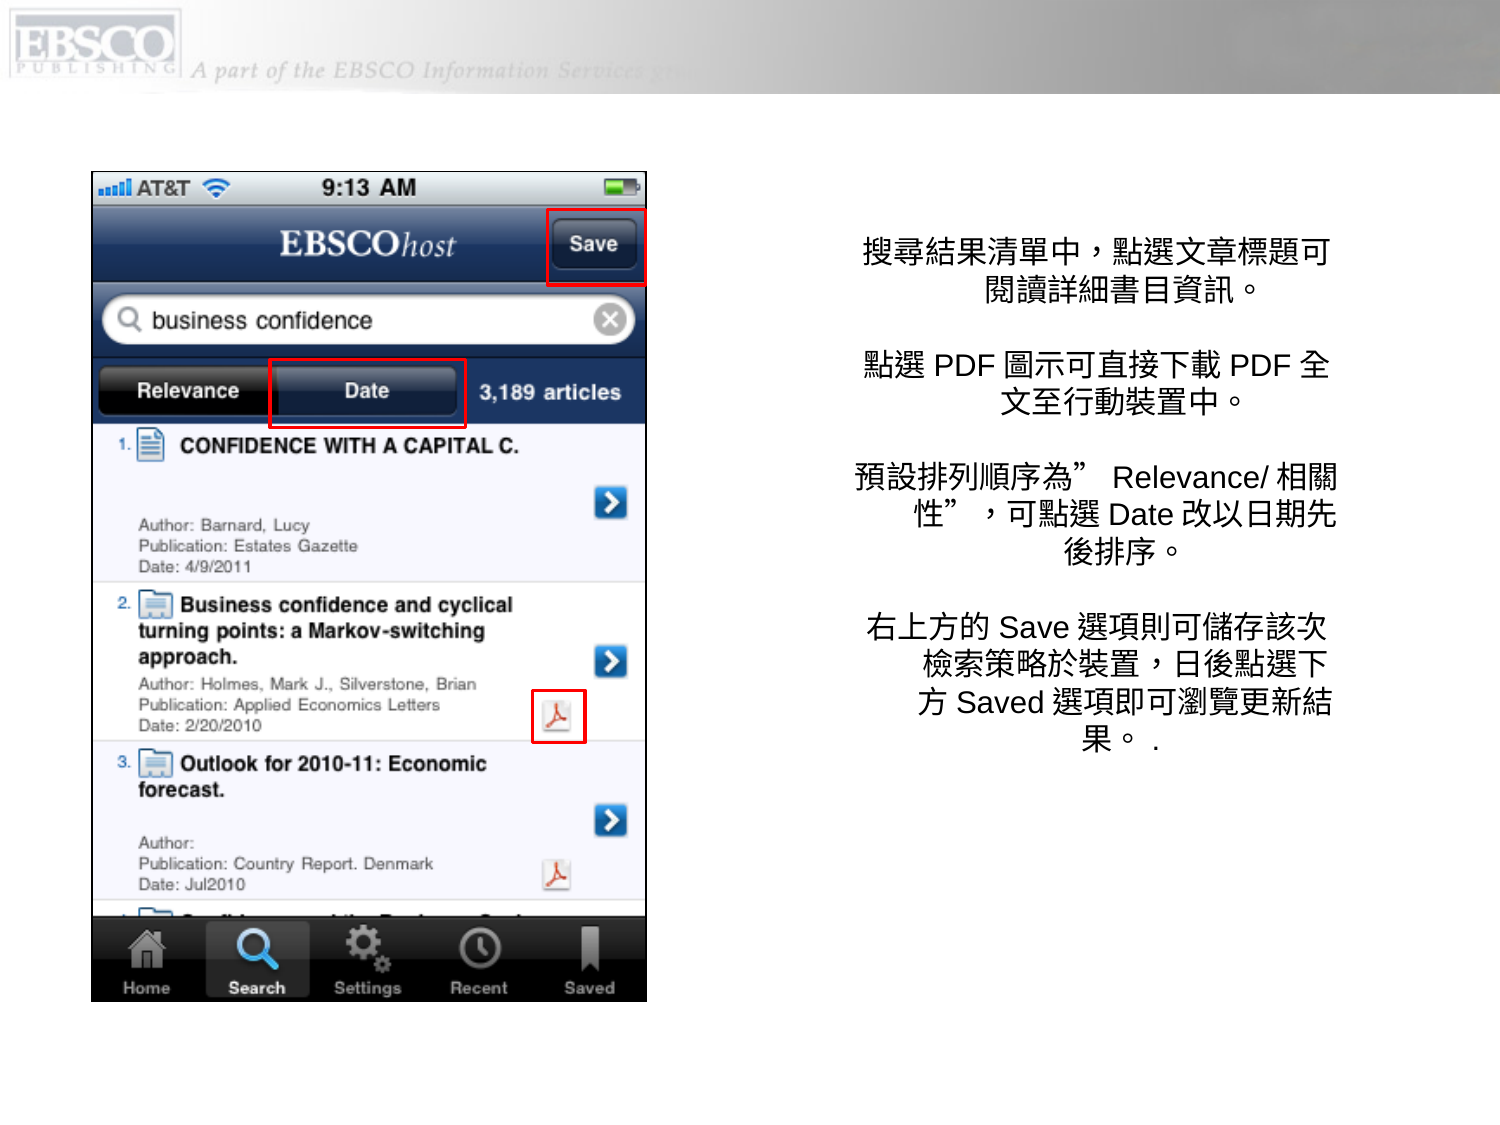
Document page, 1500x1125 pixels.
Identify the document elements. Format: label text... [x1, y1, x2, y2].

picture [549, 211, 644, 283]
picture [92, 172, 646, 1001]
text_box 搜尋結果清單中，點選文章標題可閱讀詳細書目資訊。 點選PDF圖示可直接下載PDF全文至行動裝置中。 預設排列順序為”Relevance/相關性”，可點選Date改以日期先後排序。 右上方的Save選項則可儲存該次檢索策略於裝置，日後點選下方Saved選項即可瀏覽更新結果。. [779, 224, 1358, 695]
